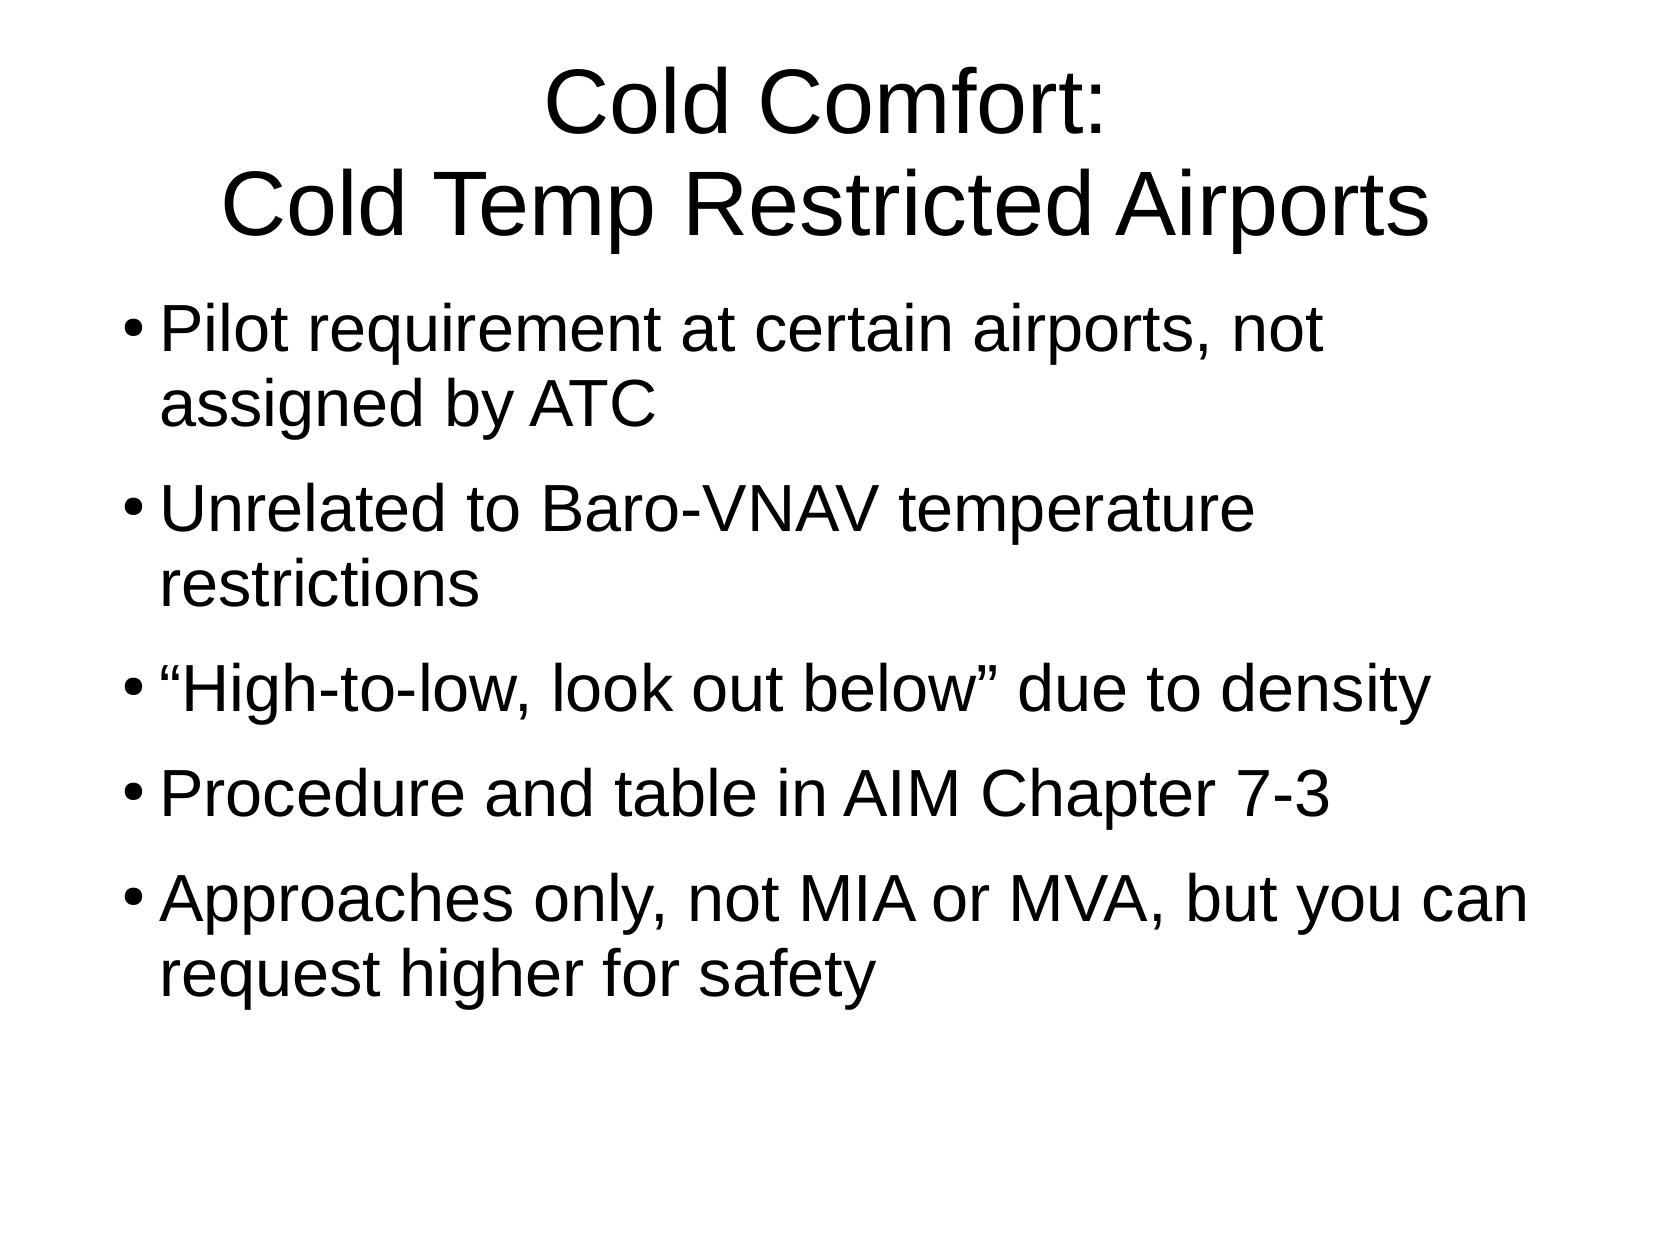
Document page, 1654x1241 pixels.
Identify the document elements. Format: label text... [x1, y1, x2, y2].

subtitle Pilot requirement at certain airports, not assigned by ATC Unrelated to Baro-VNAV temperature restrictions “High-to-low, look out below” due to density Procedure and table in AIM Chapter 7-3 Approaches only, not MIA or MVA, but you can request higher for safety [82, 291, 1571, 1011]
title Cold Comfort: Cold Temp Restricted Airports [82, 49, 1571, 257]
